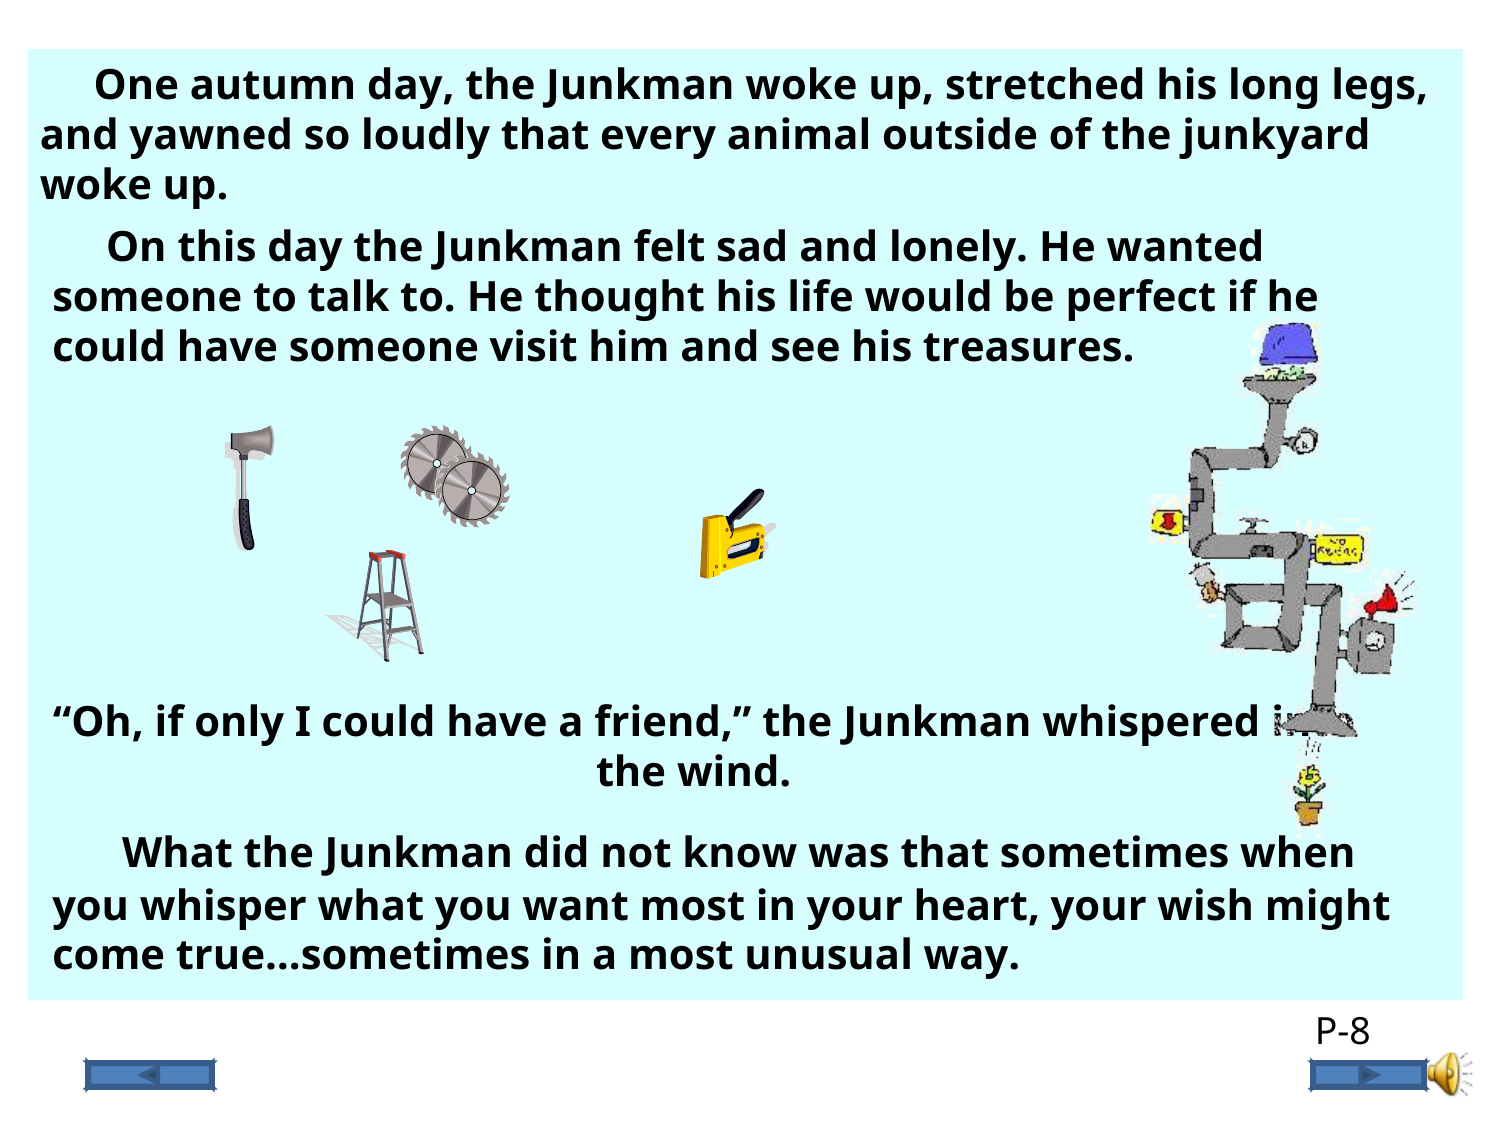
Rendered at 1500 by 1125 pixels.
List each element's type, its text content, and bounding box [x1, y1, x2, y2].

text_box On this day the Junkman felt sad and lonely. He wanted someone to talk to. He thought his life would be perfect if he could have someone visit him and see his treasures. [37, 212, 1438, 378]
text_box P-8 [1299, 999, 1451, 1061]
text_box [1313, 1062, 1426, 1088]
text_box One autumn day, the Junkman woke up, stretched his long legs, and yawned so loudly that every animal outside of the junkyard woke up. [24, 50, 1476, 216]
picture [1426, 1051, 1477, 1102]
text_box “Oh, if only I could have a friend,” the Junkman whispered into the wind. [0, 687, 1149, 803]
text_box [89, 1062, 213, 1088]
picture [28, 216, 1463, 1000]
text_box What the Junkman did not know was that sometimes when you whisper what you want most in your heart, your wish might come true…sometimes in a most unusual way. [37, 805, 1438, 987]
